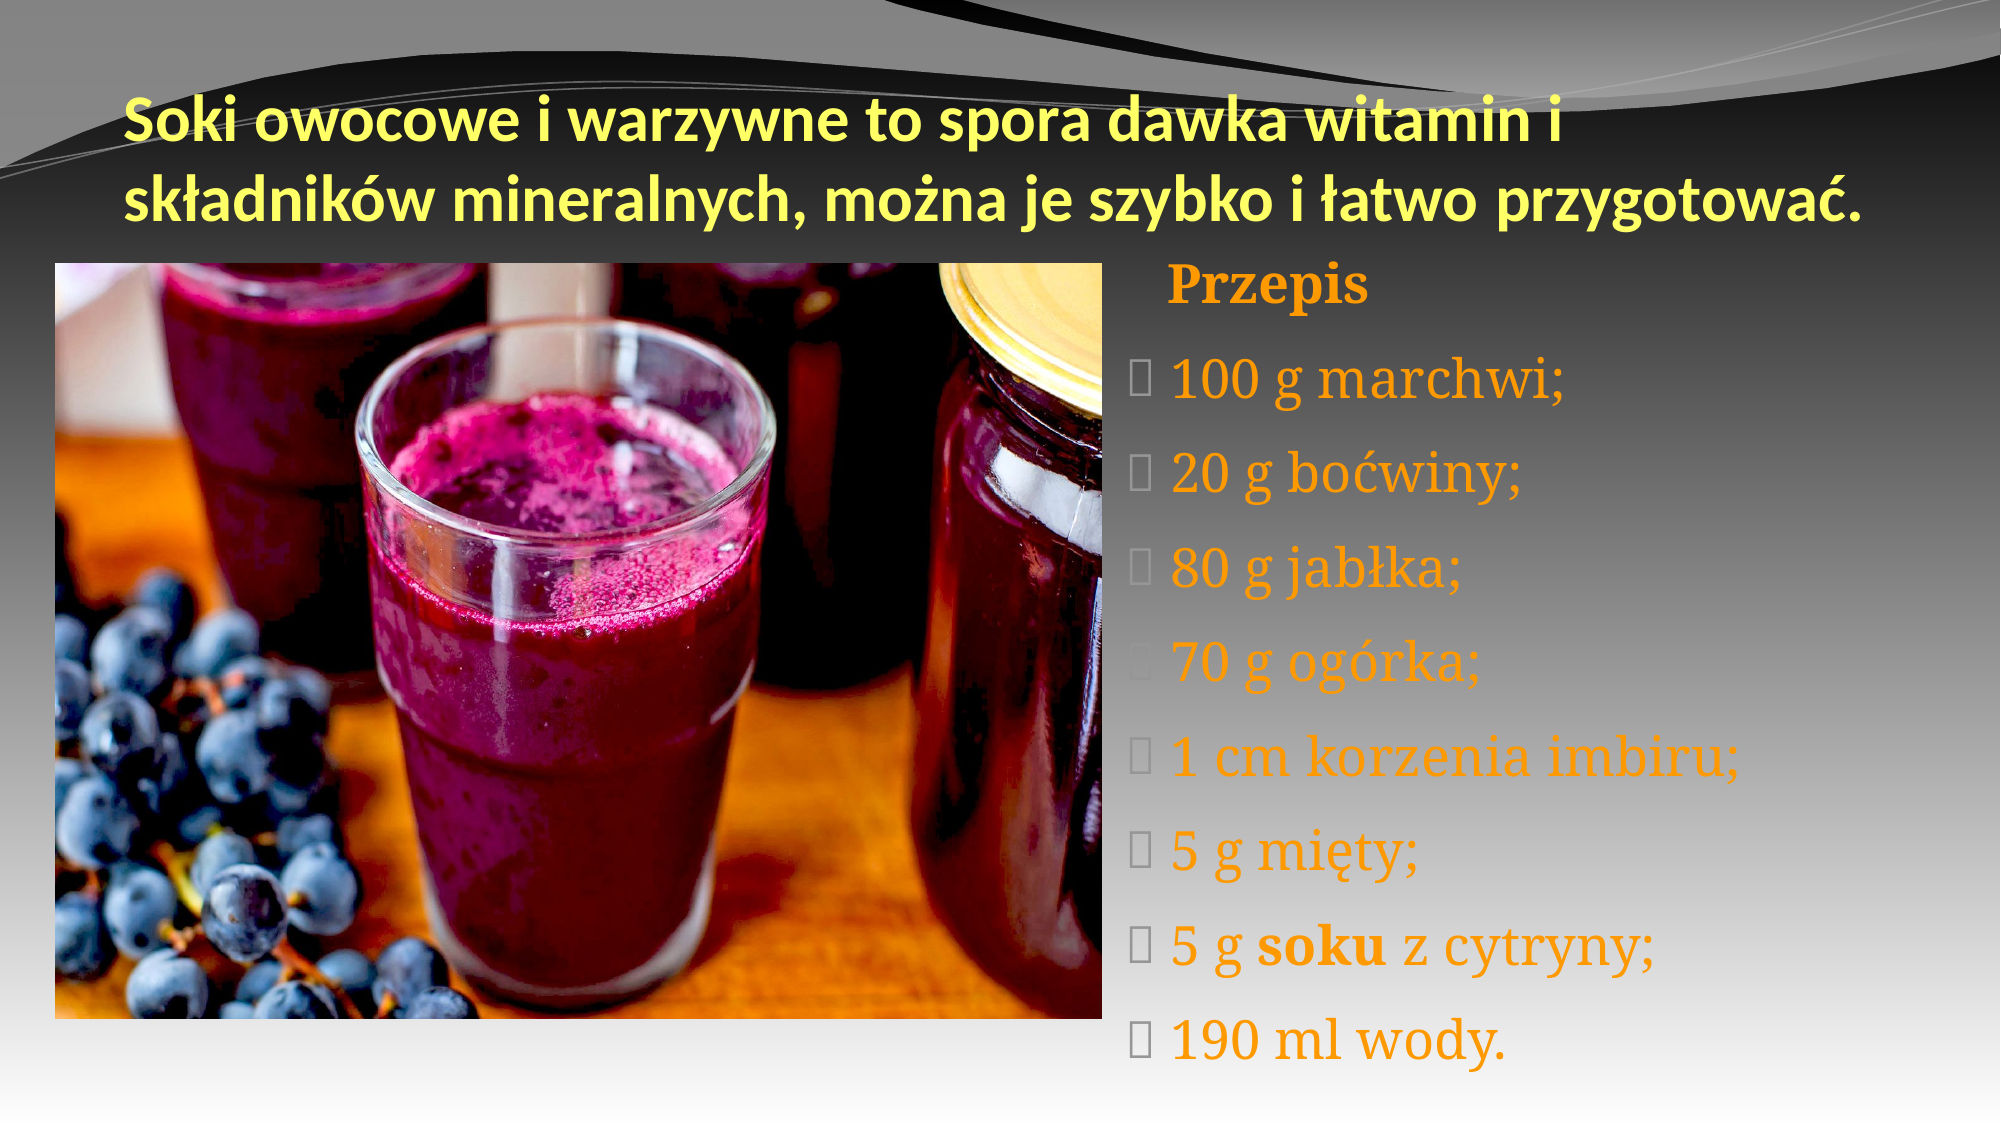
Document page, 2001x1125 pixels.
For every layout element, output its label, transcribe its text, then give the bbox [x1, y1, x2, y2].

list Przepis 100 g marchwi; 20 g boćwiny; 80 g jabłka; 70 g ogórka; 1 cm korzenia imbiru; 5 g mięty; 5 g soku z cytryny; 190 ml wody. [1110, 242, 1889, 993]
title Soki owocowe i warzywne to spora dawka witamin i składników mineralnych, można je szybko i łatwo przygotować. [108, 67, 1900, 250]
picture [55, 263, 1102, 1020]
